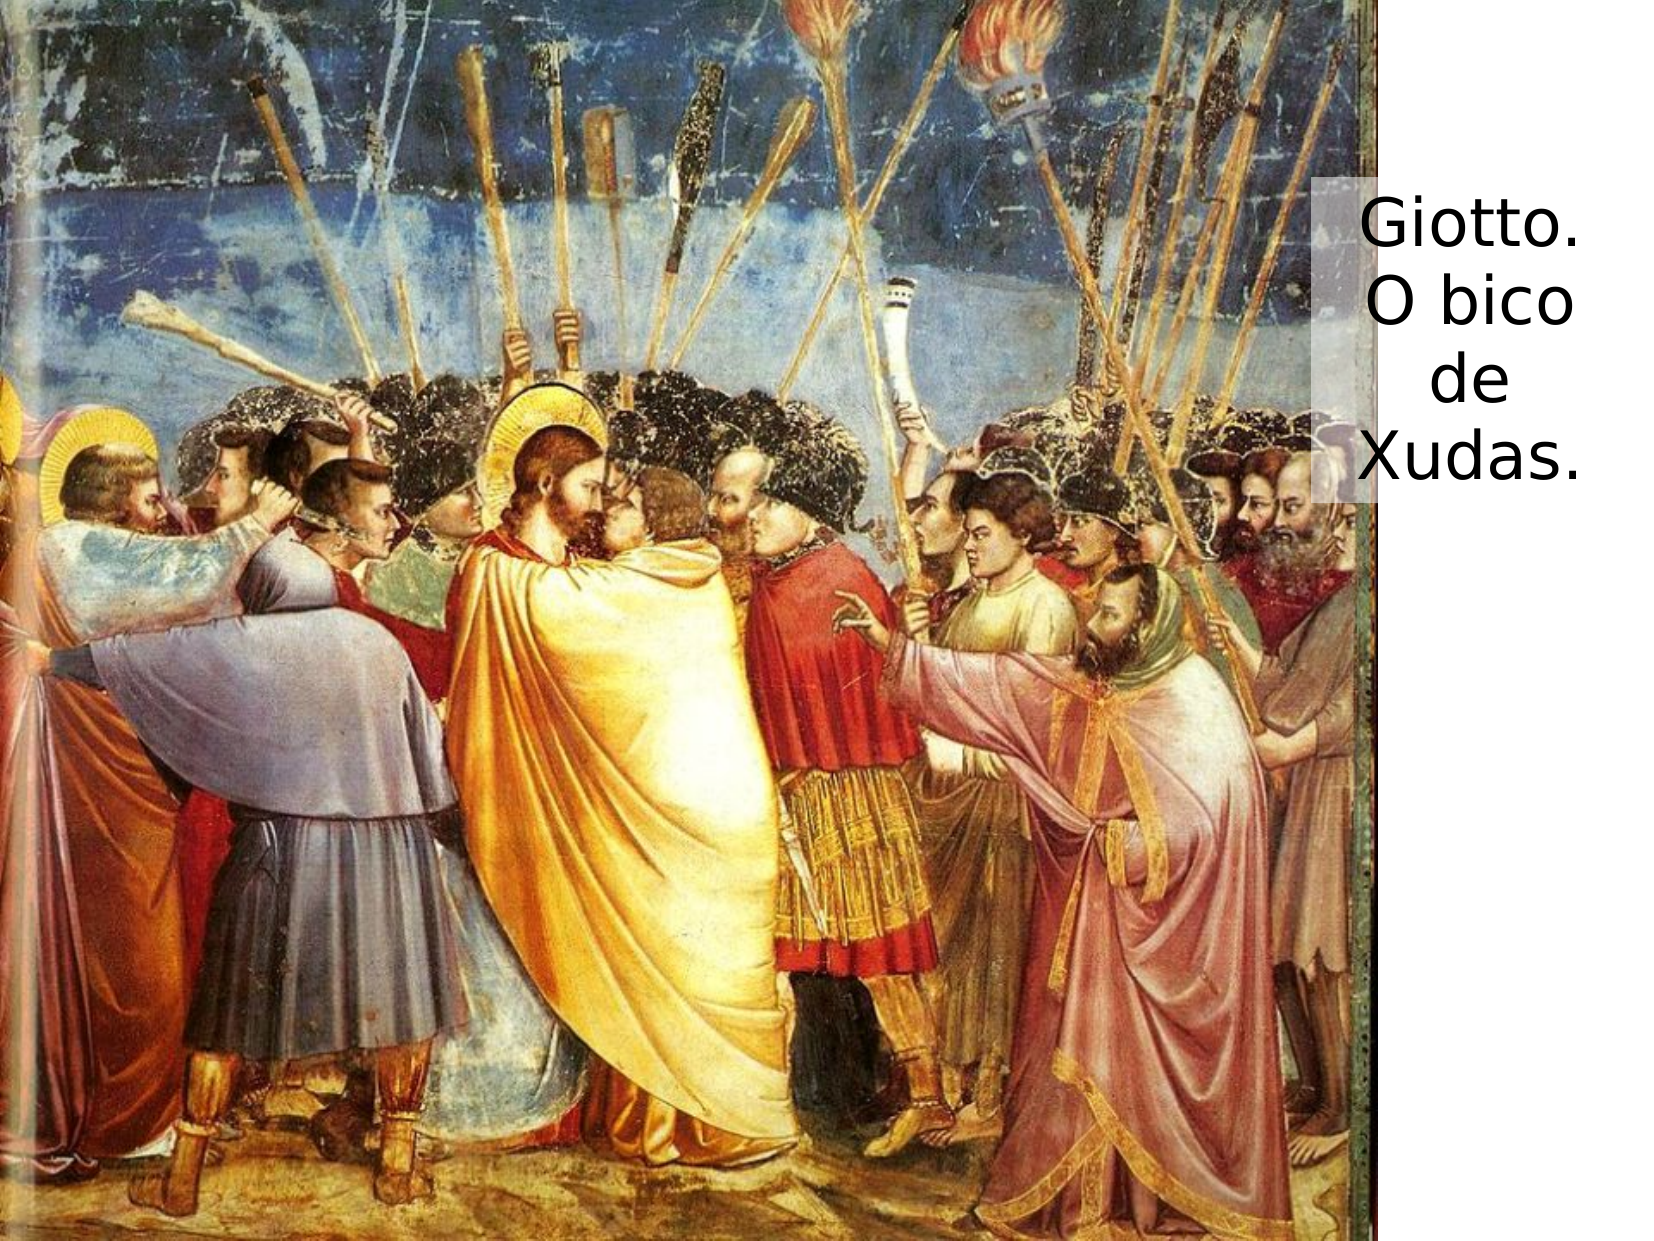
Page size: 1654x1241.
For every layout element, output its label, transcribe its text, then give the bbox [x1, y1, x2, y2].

text_box Giotto. O bico de Xudas. [1311, 177, 1630, 504]
picture [0, 0, 1378, 1241]
